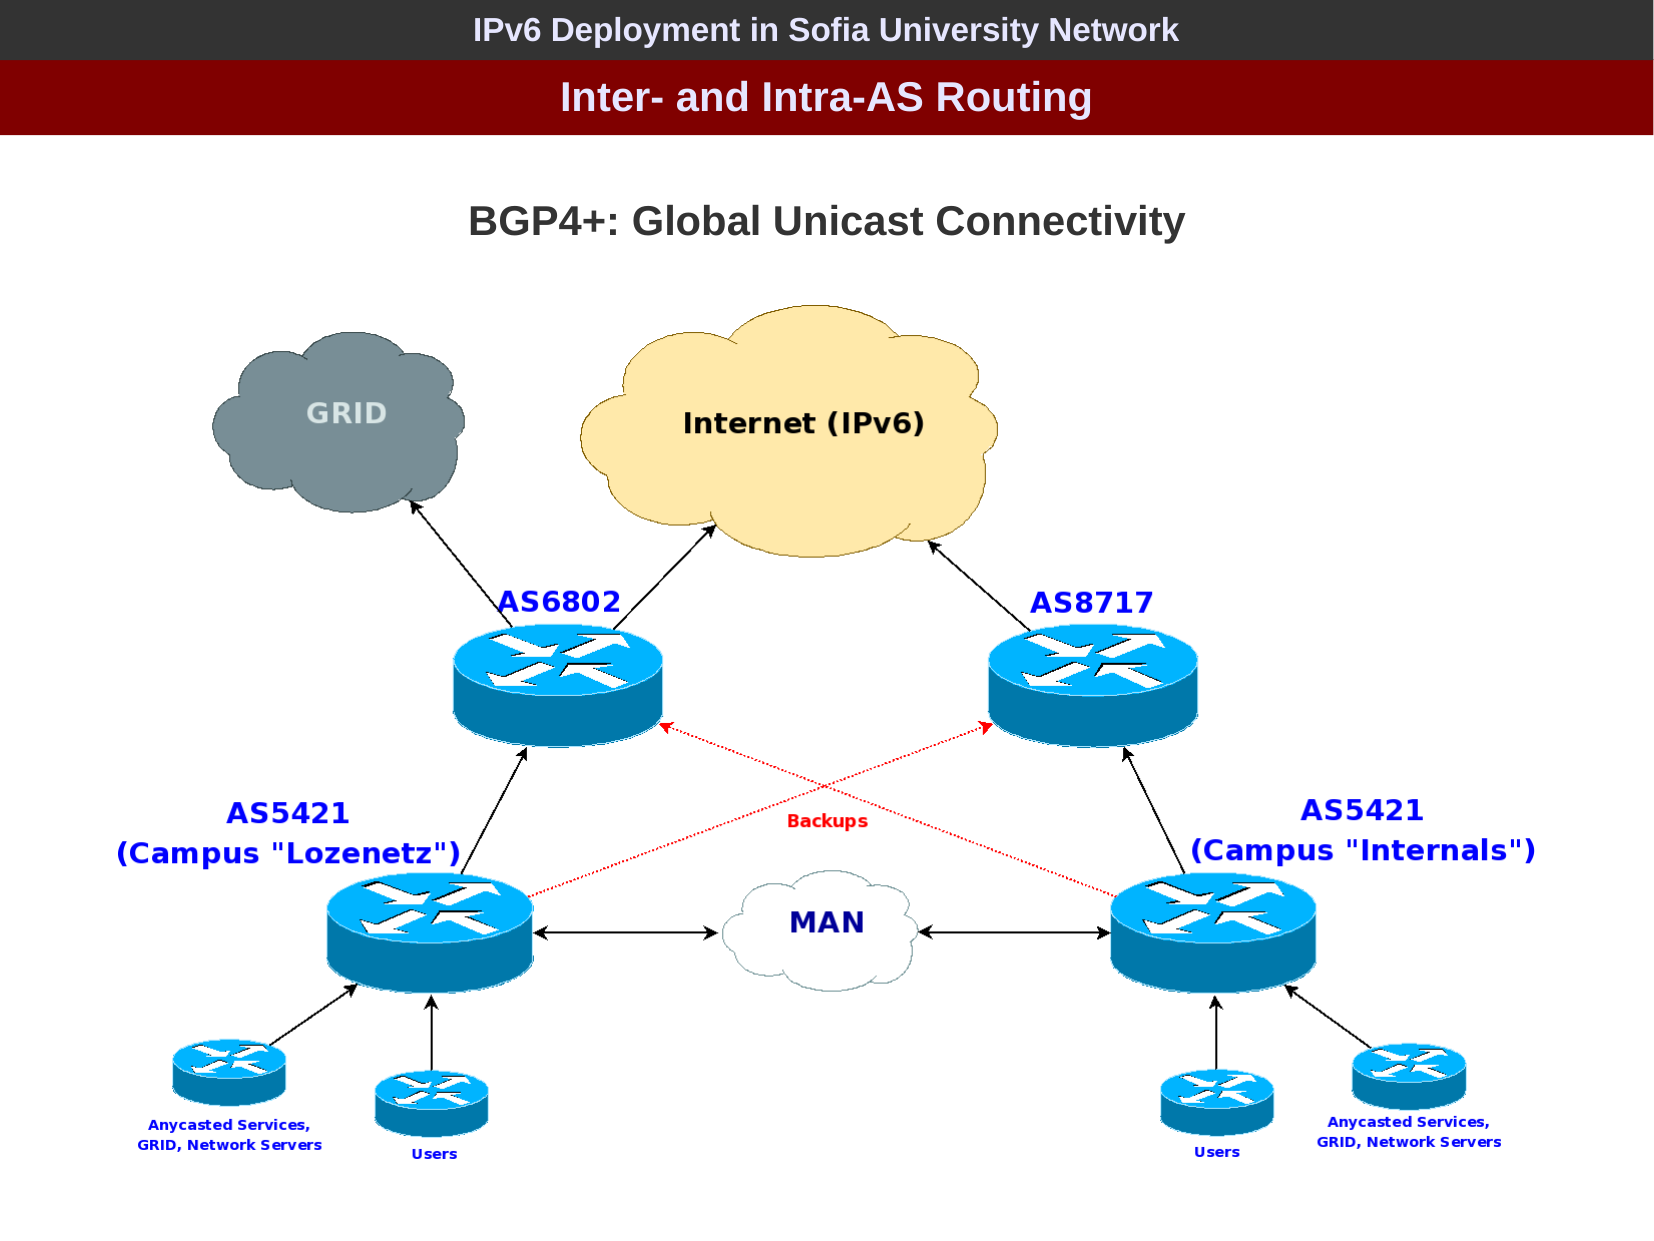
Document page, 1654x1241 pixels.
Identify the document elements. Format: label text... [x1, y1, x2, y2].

text_box IPv6 Deployment in Sofia University Network [0, 0, 1654, 61]
text_box Inter- and Intra-AS Routing [0, 61, 1654, 136]
text_box BGP4+: Global Unicast Connectivity [30, 183, 1625, 260]
picture [116, 305, 1539, 1171]
